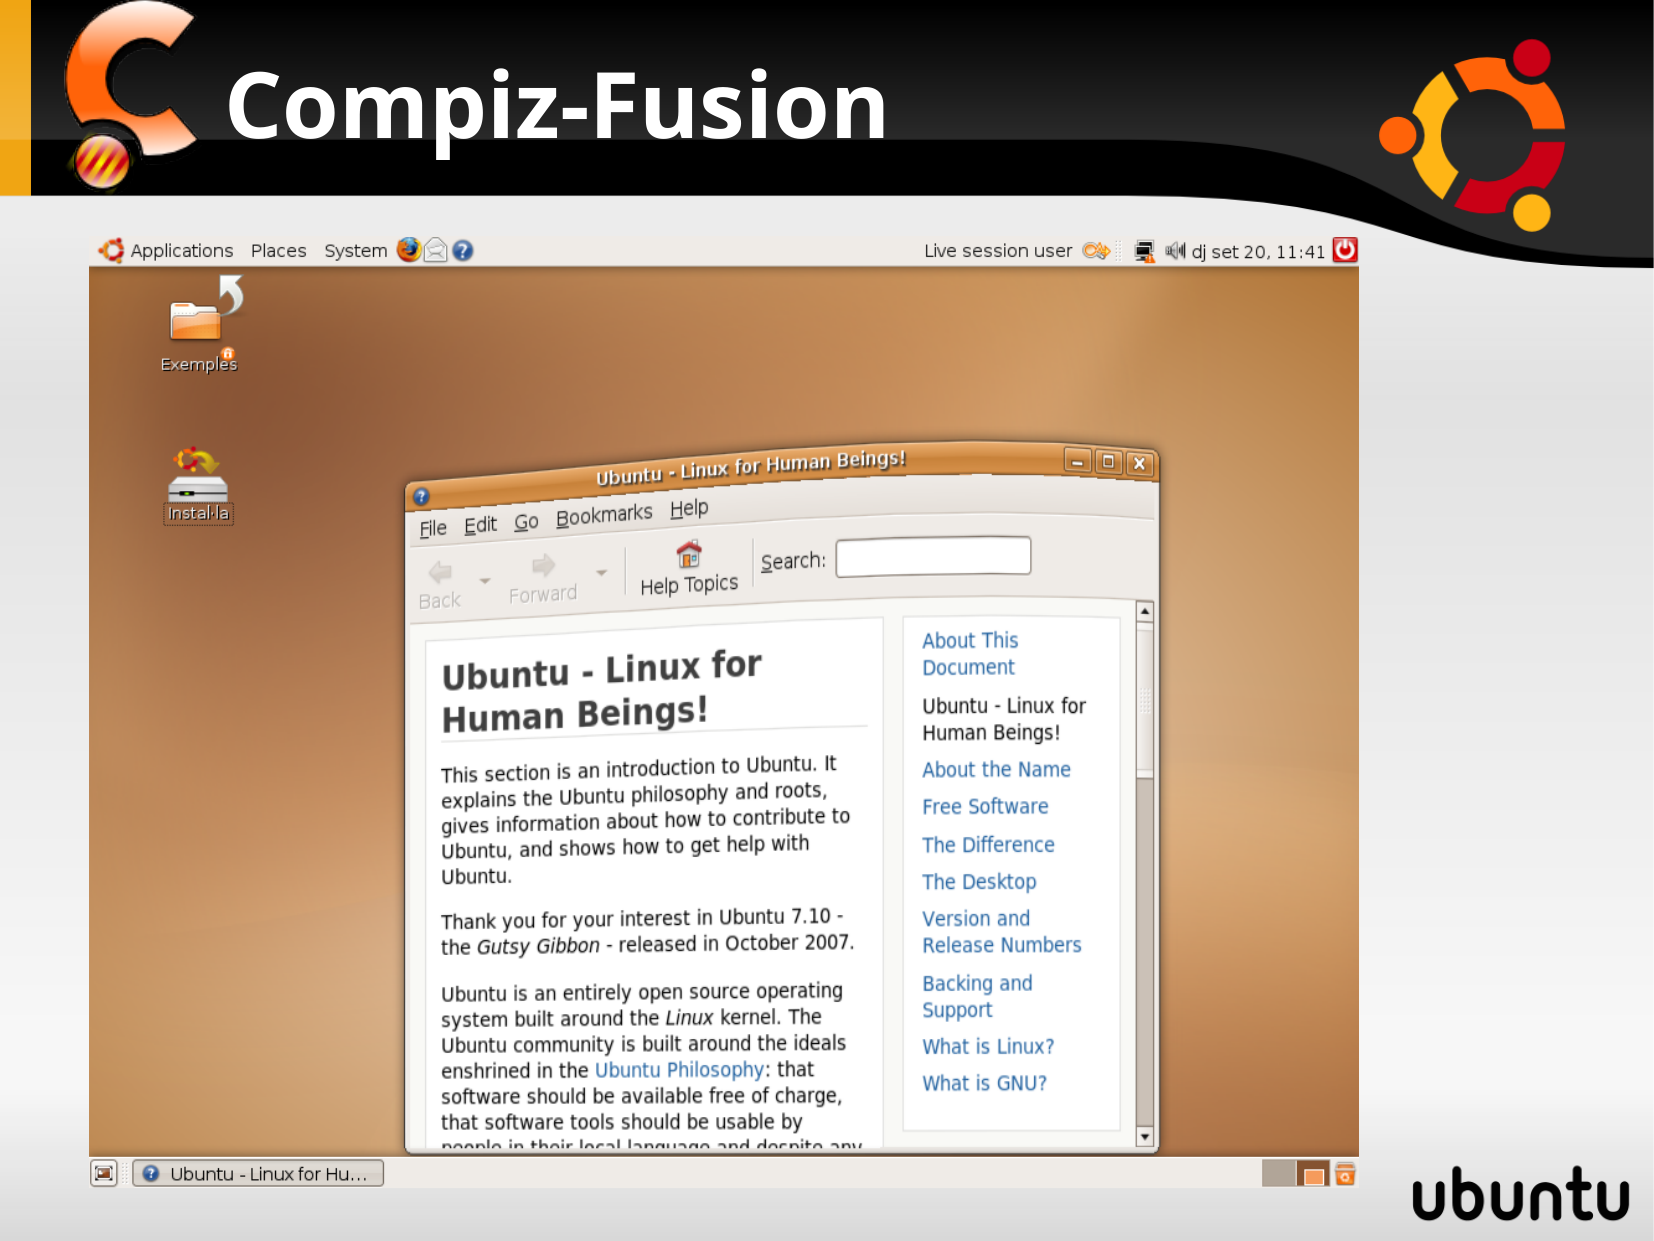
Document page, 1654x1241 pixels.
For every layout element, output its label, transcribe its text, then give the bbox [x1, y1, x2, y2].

picture [0, 0, 1654, 1241]
title Compiz-Fusion [202, 50, 1565, 157]
